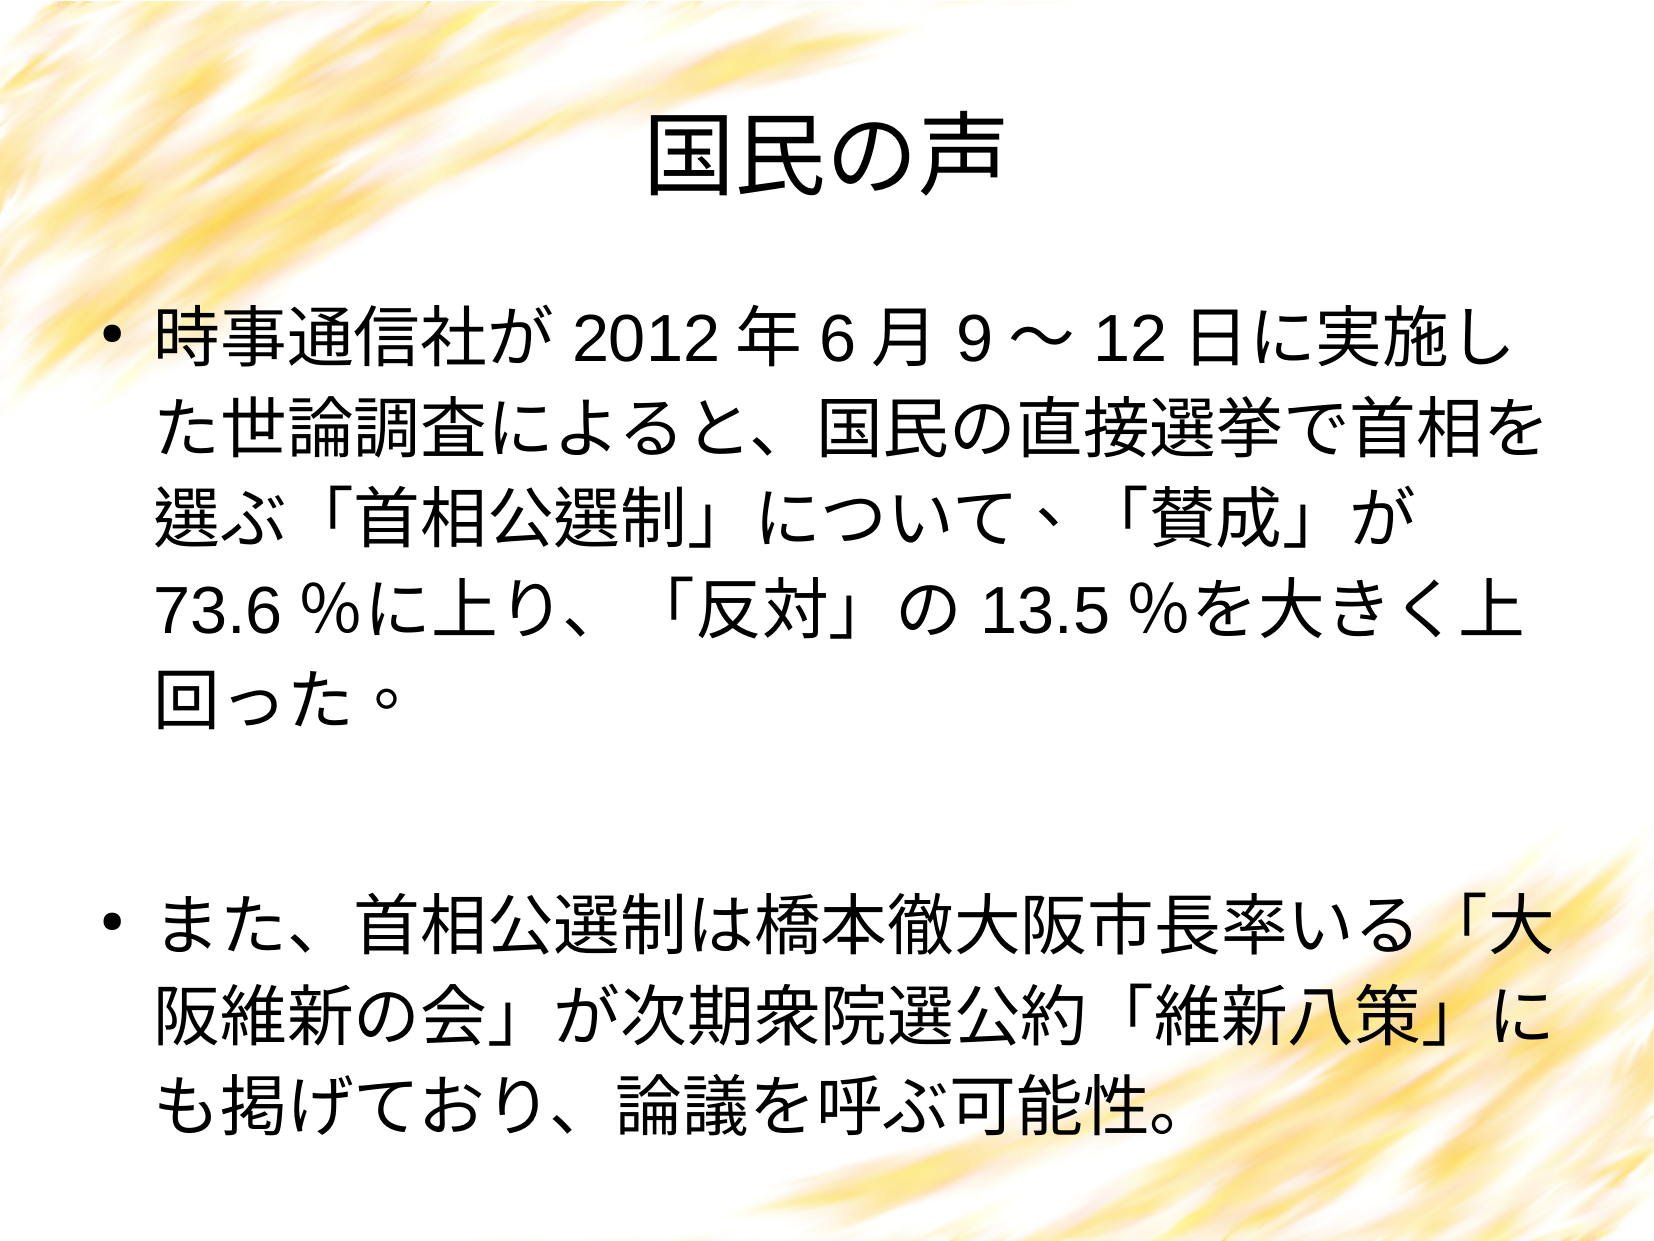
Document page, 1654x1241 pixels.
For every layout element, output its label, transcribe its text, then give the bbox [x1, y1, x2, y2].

list 時事通信社が2012年6月9～12日に実施した世論調査によると、国民の直接選挙で首相を選ぶ「首相公選制」について、「賛成」が73.6％に上り、「反対」の13.5％を大きく上回った。 また、首相公選制は橋本徹大阪市長率いる「大阪維新の会」が次期衆院選公約「維新八策」にも掲げており、論議を呼ぶ可能性。 [82, 290, 1571, 1153]
title 国民の声 [82, 56, 1571, 250]
picture [0, 0, 1654, 1241]
